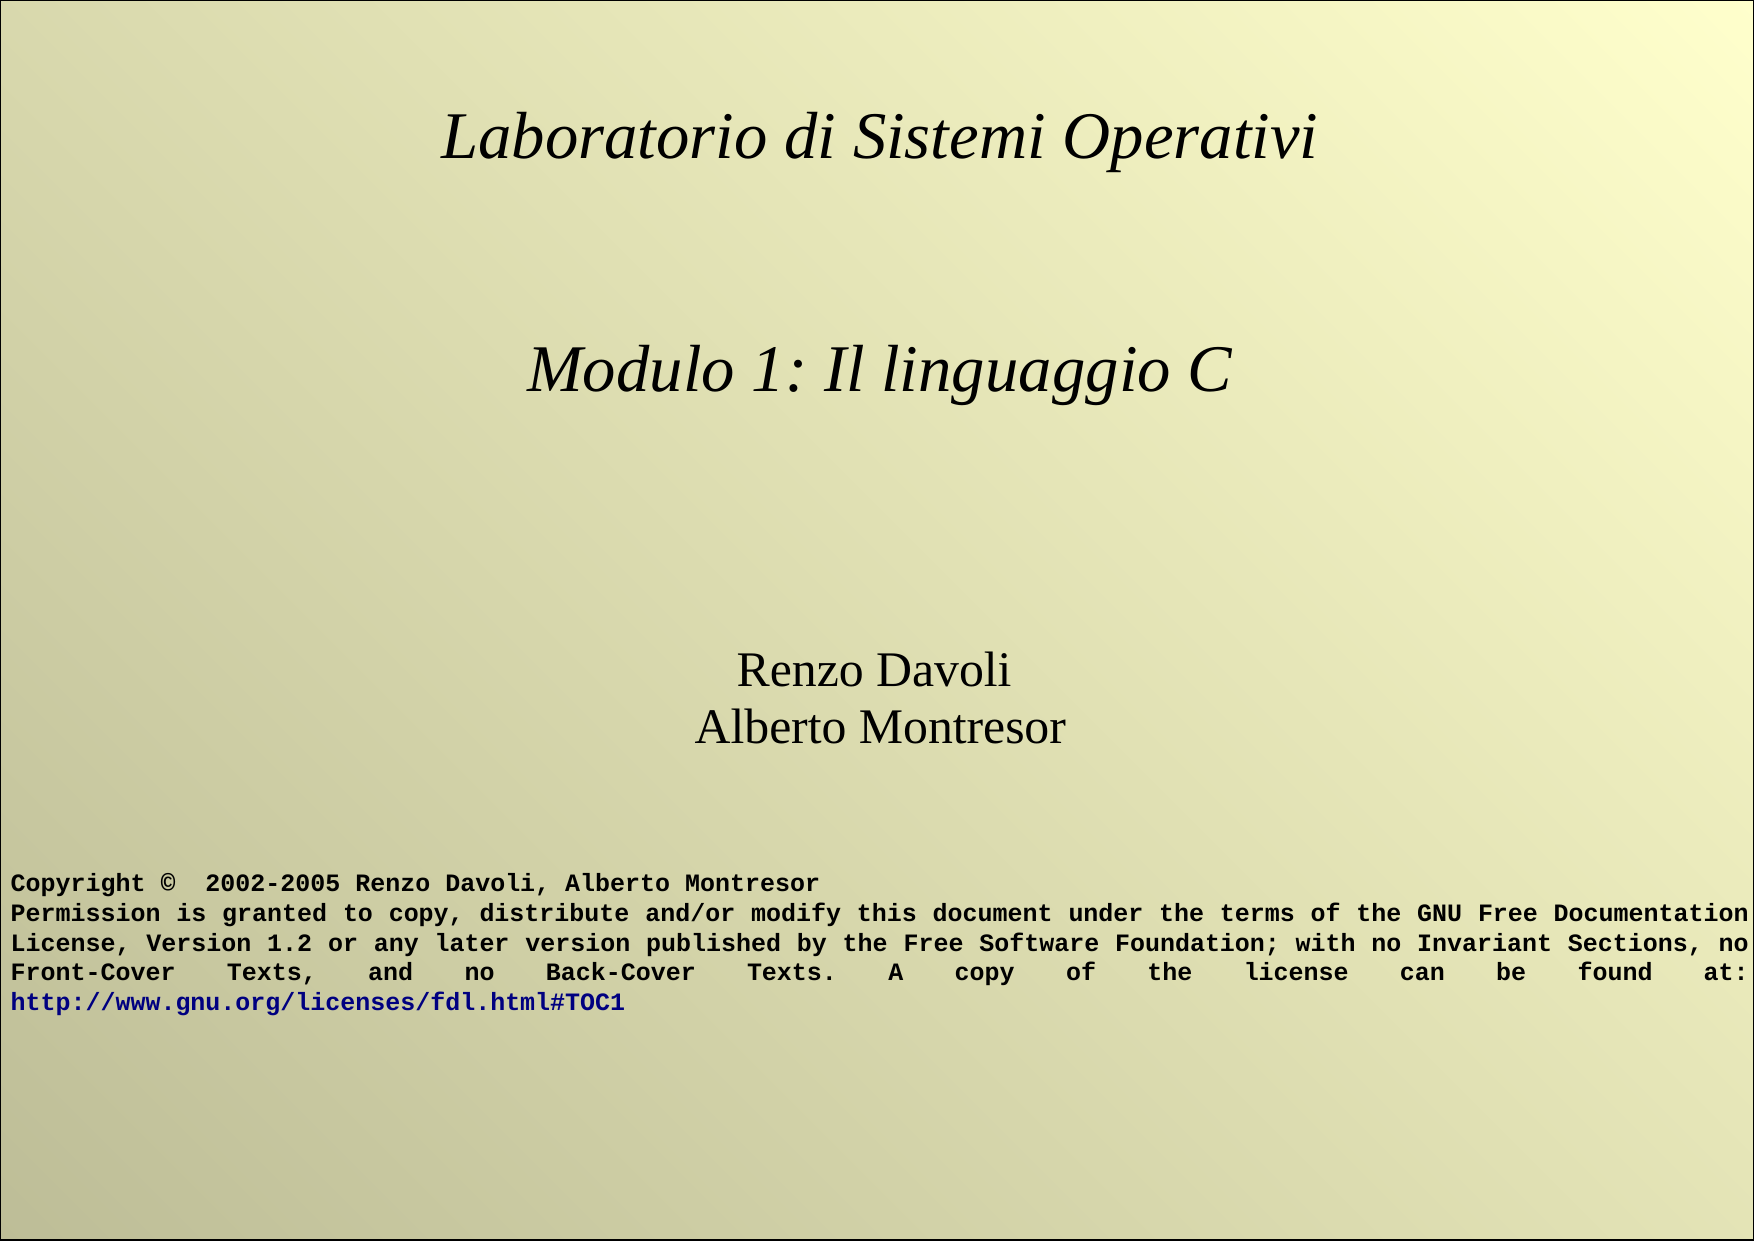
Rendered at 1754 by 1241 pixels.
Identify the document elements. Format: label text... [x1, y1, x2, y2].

text_box [0, 0, 1754, 1241]
text_box Laboratorio di Sistemi Operativi Modulo 1: Il linguaggio C Renzo Davoli Alberto Montresor Copyright © 2002-2005 Renzo Davoli, Alberto Montresor Permission is granted to copy, distribute and/or modify this document under the terms of the GNU Free Documentation License, Version 1.2 or any later version published by the Free Software Foundation; with no Invariant Sections, no Front-Cover Texts, and no Back-Cover Texts. A copy of the license can be found at: http://www.gnu.org/licenses/fdl.html#TOC1 [10, 95, 1751, 1241]
